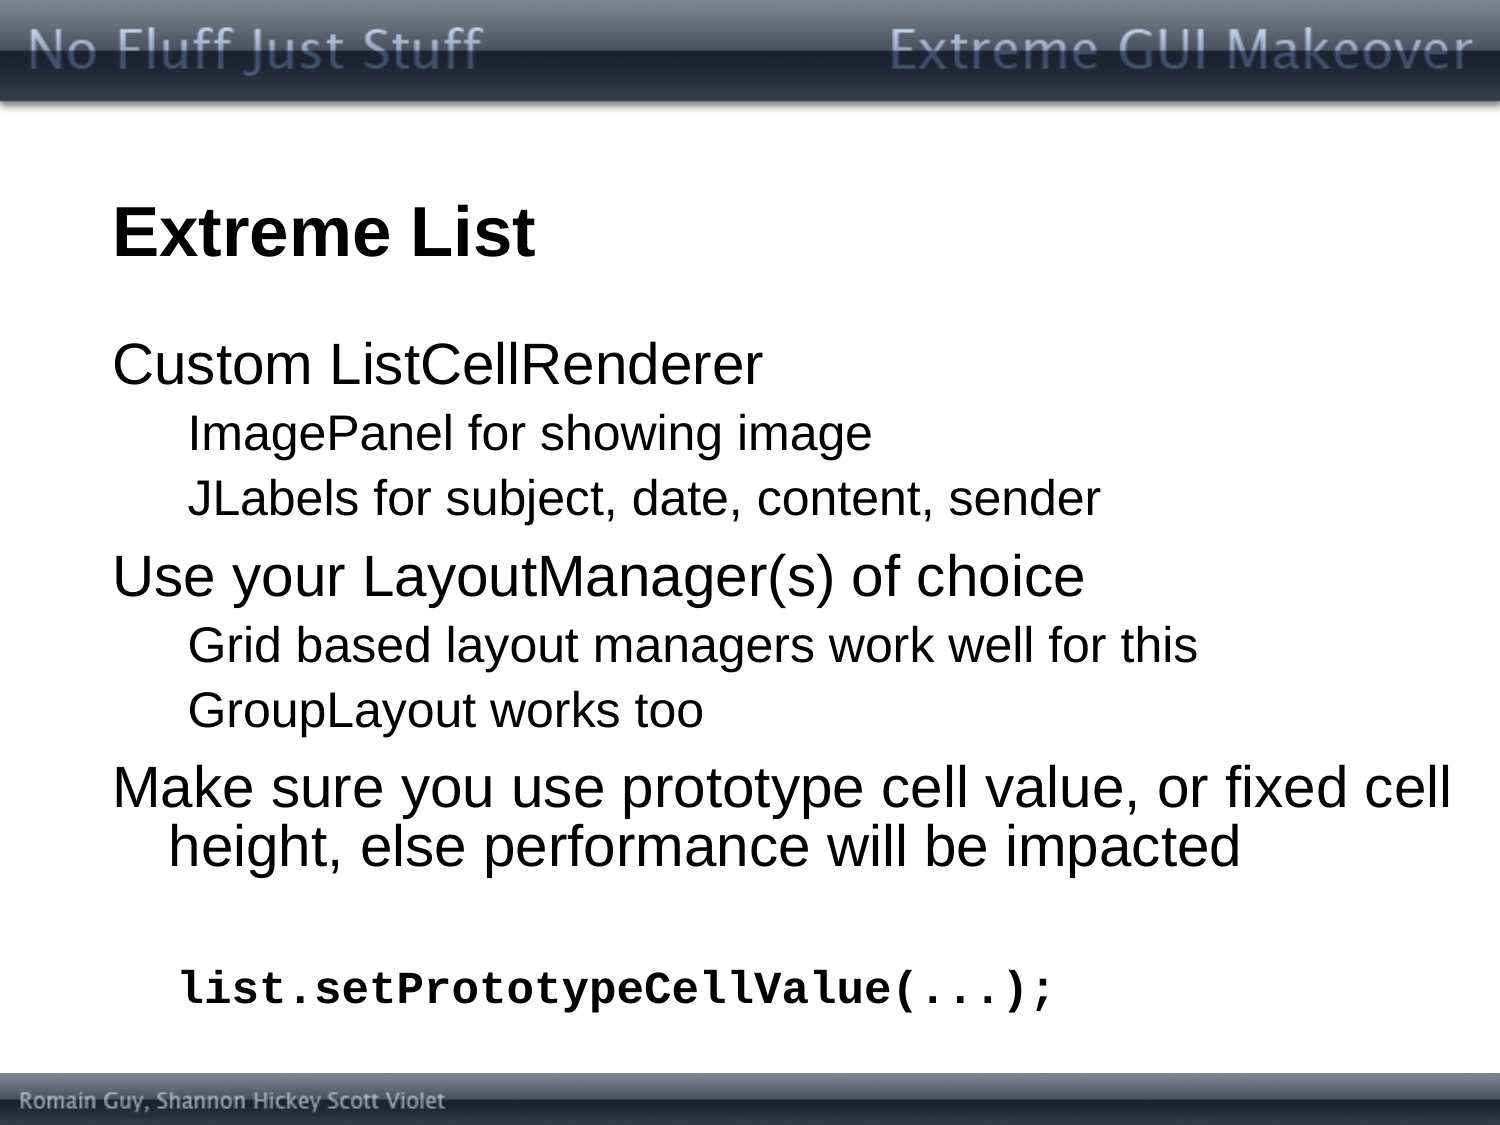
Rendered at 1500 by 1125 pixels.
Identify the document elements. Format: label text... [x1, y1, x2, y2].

text_box list.setPrototypeCellValue(...); [176, 962, 1190, 1015]
title Extreme List [112, 119, 1417, 270]
picture [0, 1073, 1500, 1125]
picture [0, 0, 1500, 114]
list Custom ListCellRenderer ImagePanel for showing image JLabels for subject, date, content, sender Use your LayoutManager(s) of choice Grid based layout managers work well for this GroupLayout works too Make sure you use prototype cell value, or fixed cell height, else performance will be impacted [112, 337, 1463, 901]
